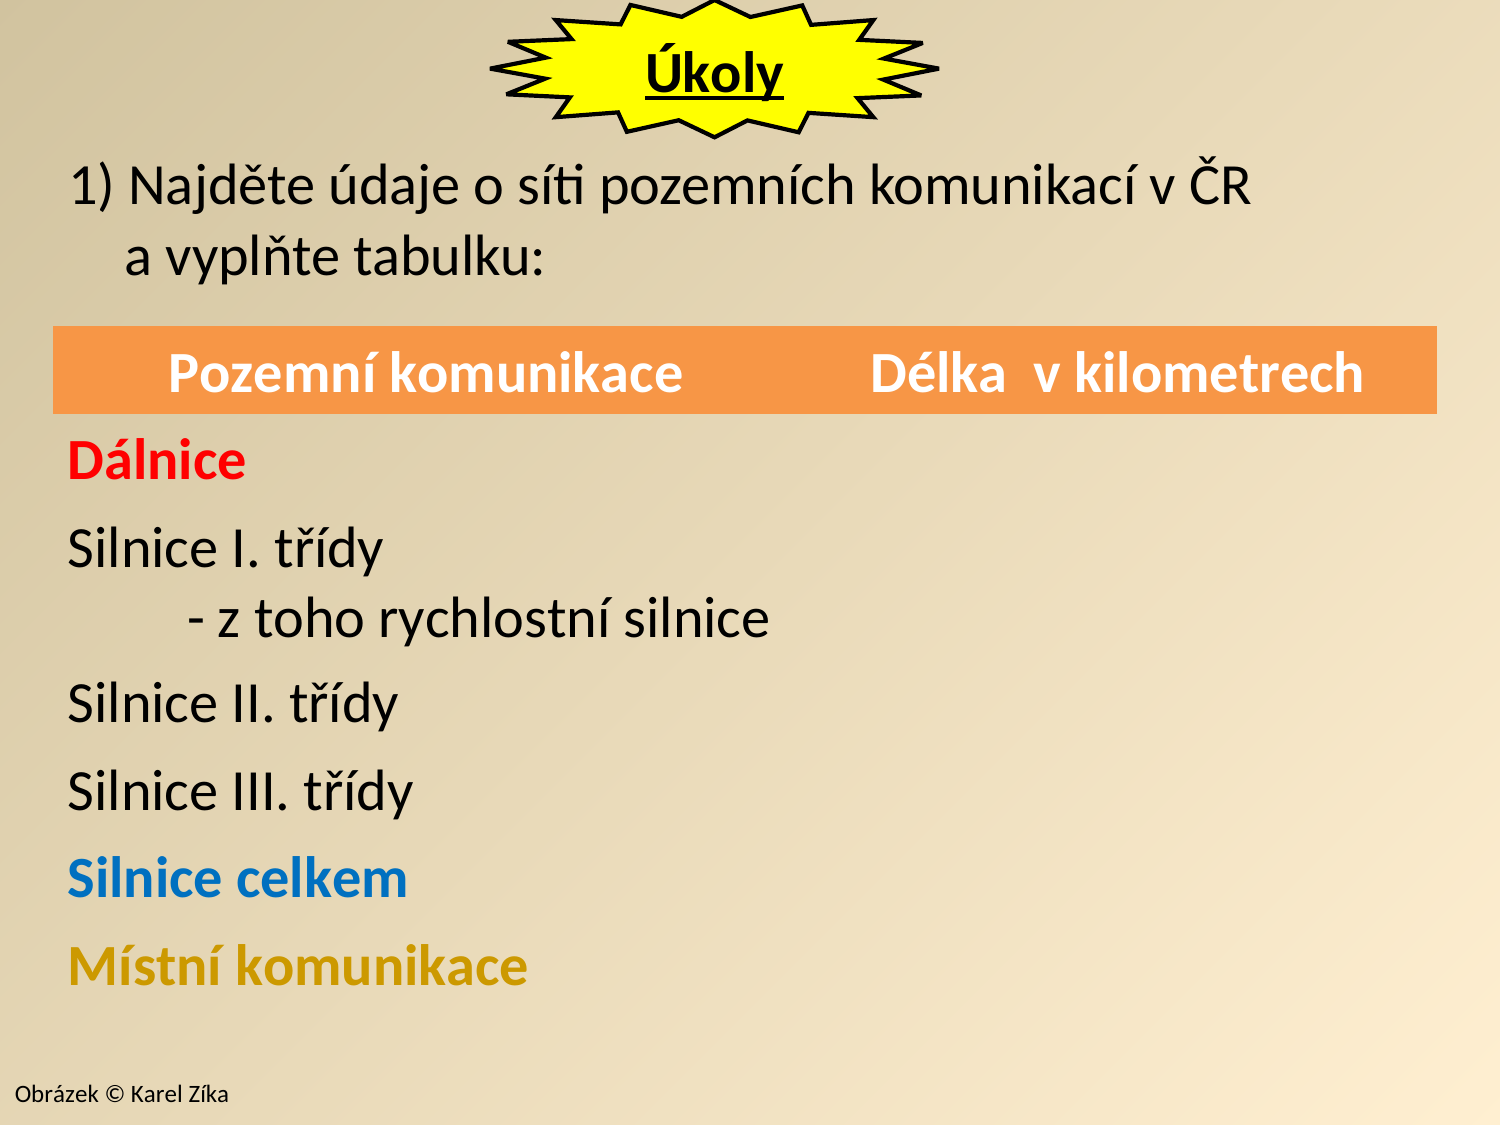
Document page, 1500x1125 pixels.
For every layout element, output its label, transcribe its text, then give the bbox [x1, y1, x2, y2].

table_cell Silnice II. třídy [53, 657, 799, 745]
table_cell [799, 745, 1437, 832]
text_box Obrázek © Karel Zíka [0, 1070, 245, 1116]
table_header Pozemní komunikace [53, 326, 799, 414]
table_header Délka v kilometrech [799, 326, 1437, 414]
table_cell Místní komunikace [53, 919, 799, 1007]
table_cell Dálnice [53, 414, 799, 501]
table_cell Silnice I. třídy - z toho rychlostní silnice [53, 501, 799, 657]
text_box Úkoly [490, 0, 940, 138]
table_cell [799, 657, 1437, 745]
table_cell [799, 832, 1437, 919]
table_cell Silnice celkem [53, 832, 799, 919]
list 1) Najděte údaje o síti pozemních komunikací v ČR a vyplňte tabulku: [53, 54, 1447, 1059]
table_cell Silnice III. třídy [53, 745, 799, 832]
table_cell [799, 501, 1437, 657]
table_cell [799, 919, 1437, 1007]
table_cell [799, 414, 1437, 501]
